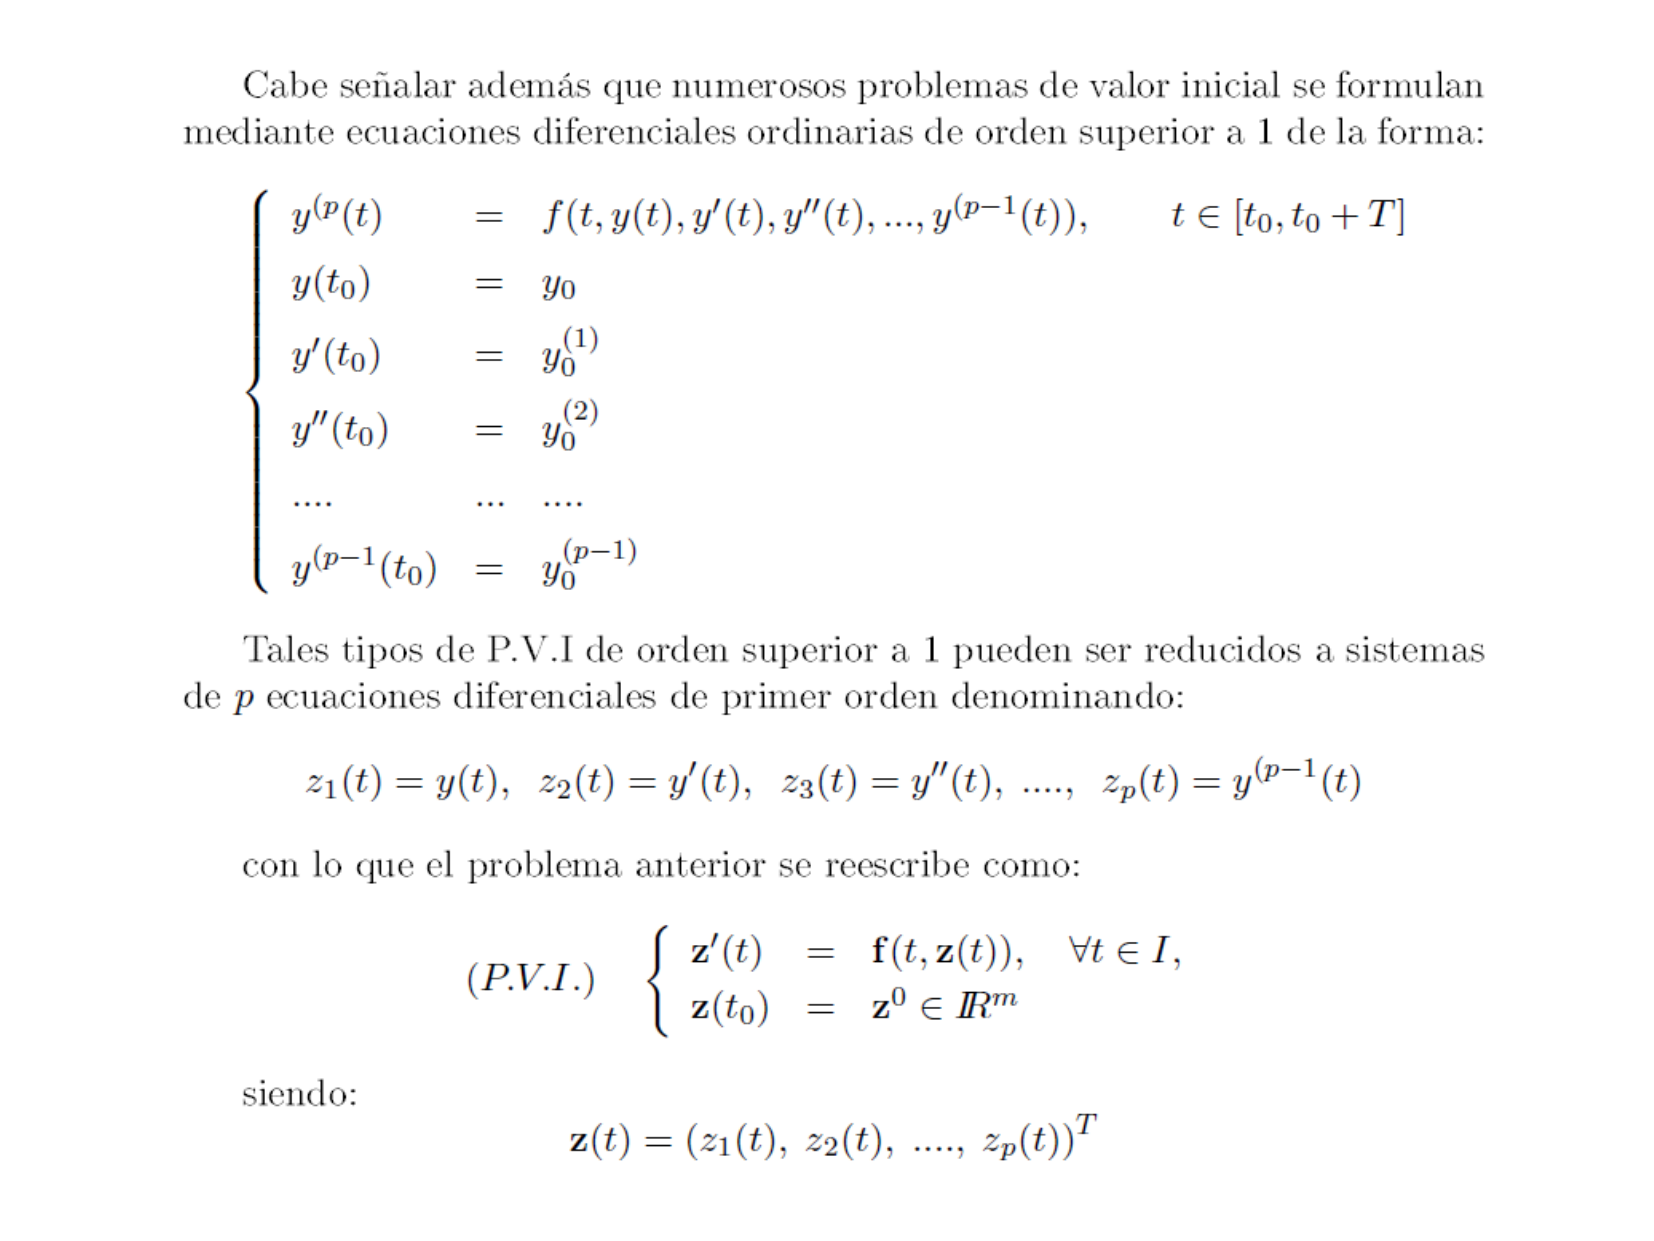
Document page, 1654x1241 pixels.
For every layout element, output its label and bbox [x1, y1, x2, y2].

picture [59, 59, 1630, 1193]
